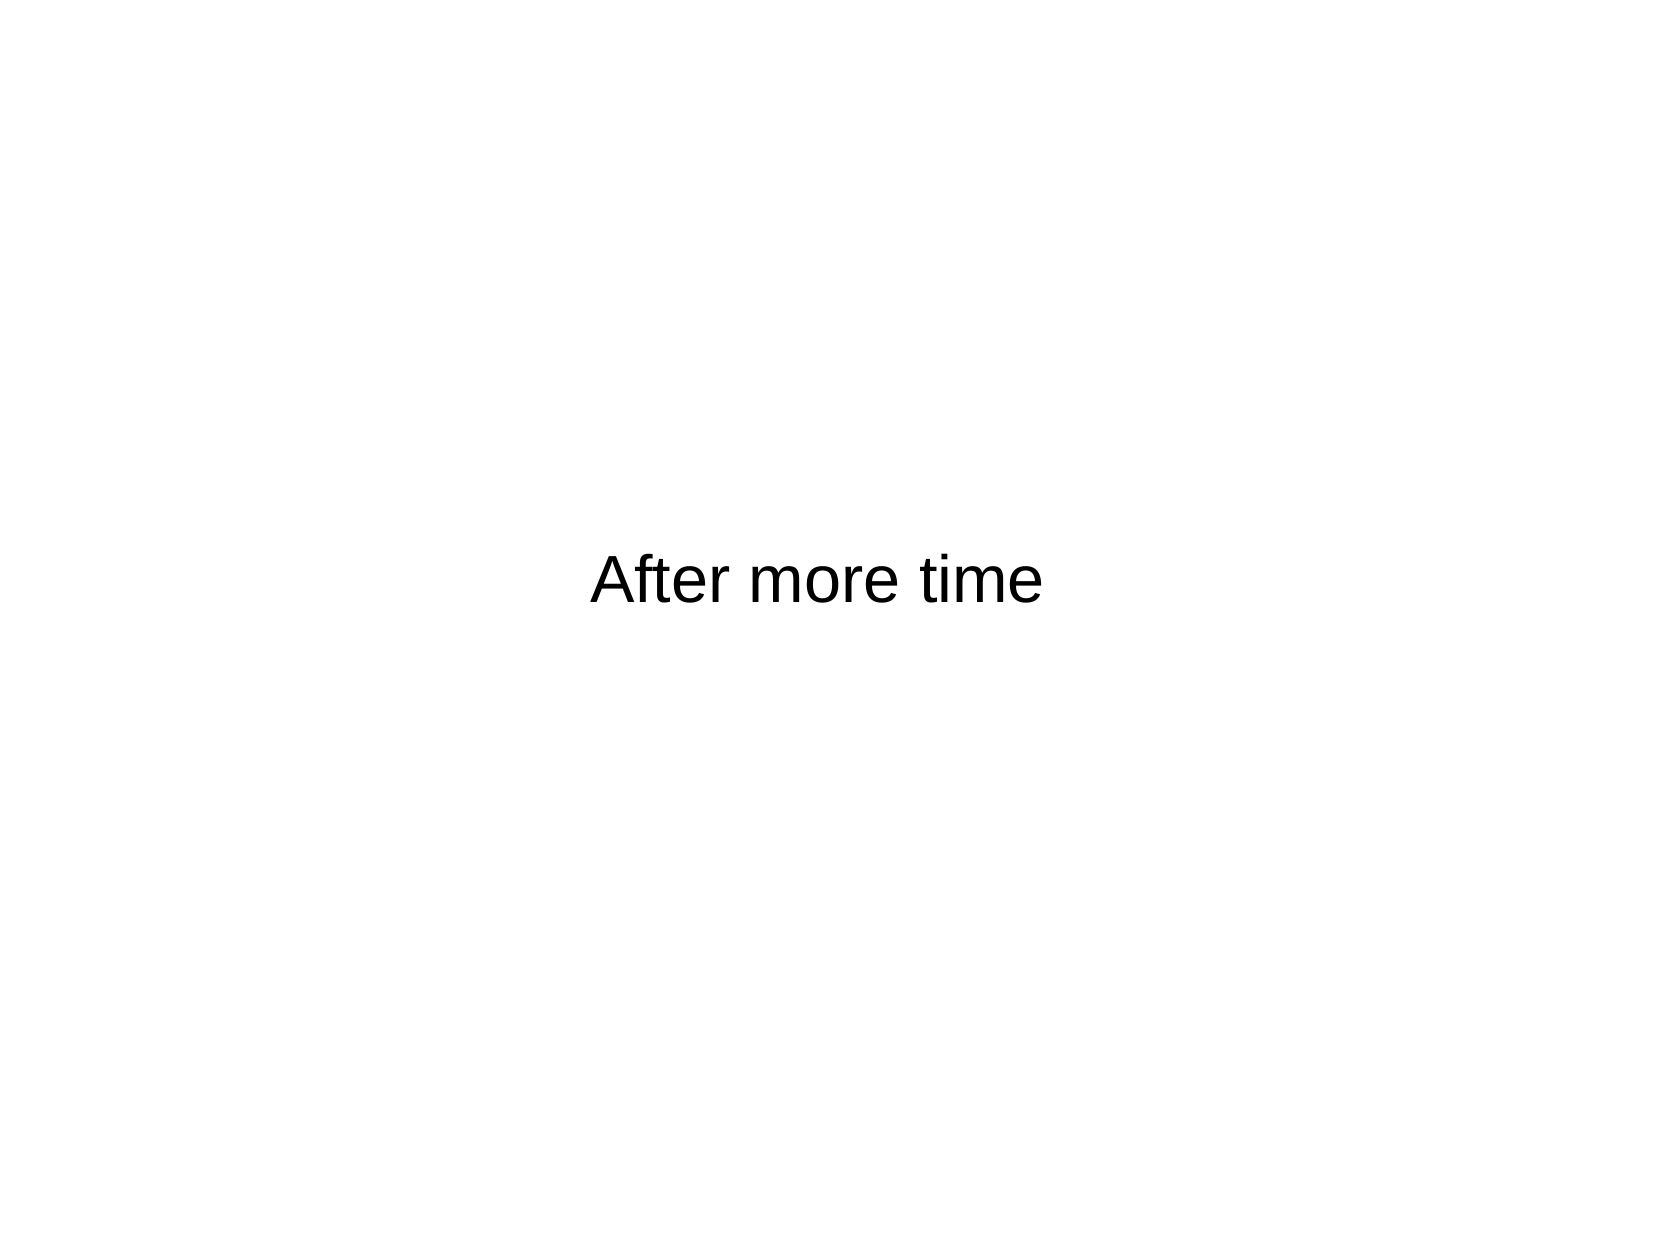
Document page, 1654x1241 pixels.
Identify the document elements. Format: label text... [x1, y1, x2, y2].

subtitle After more time [82, 56, 1571, 1102]
